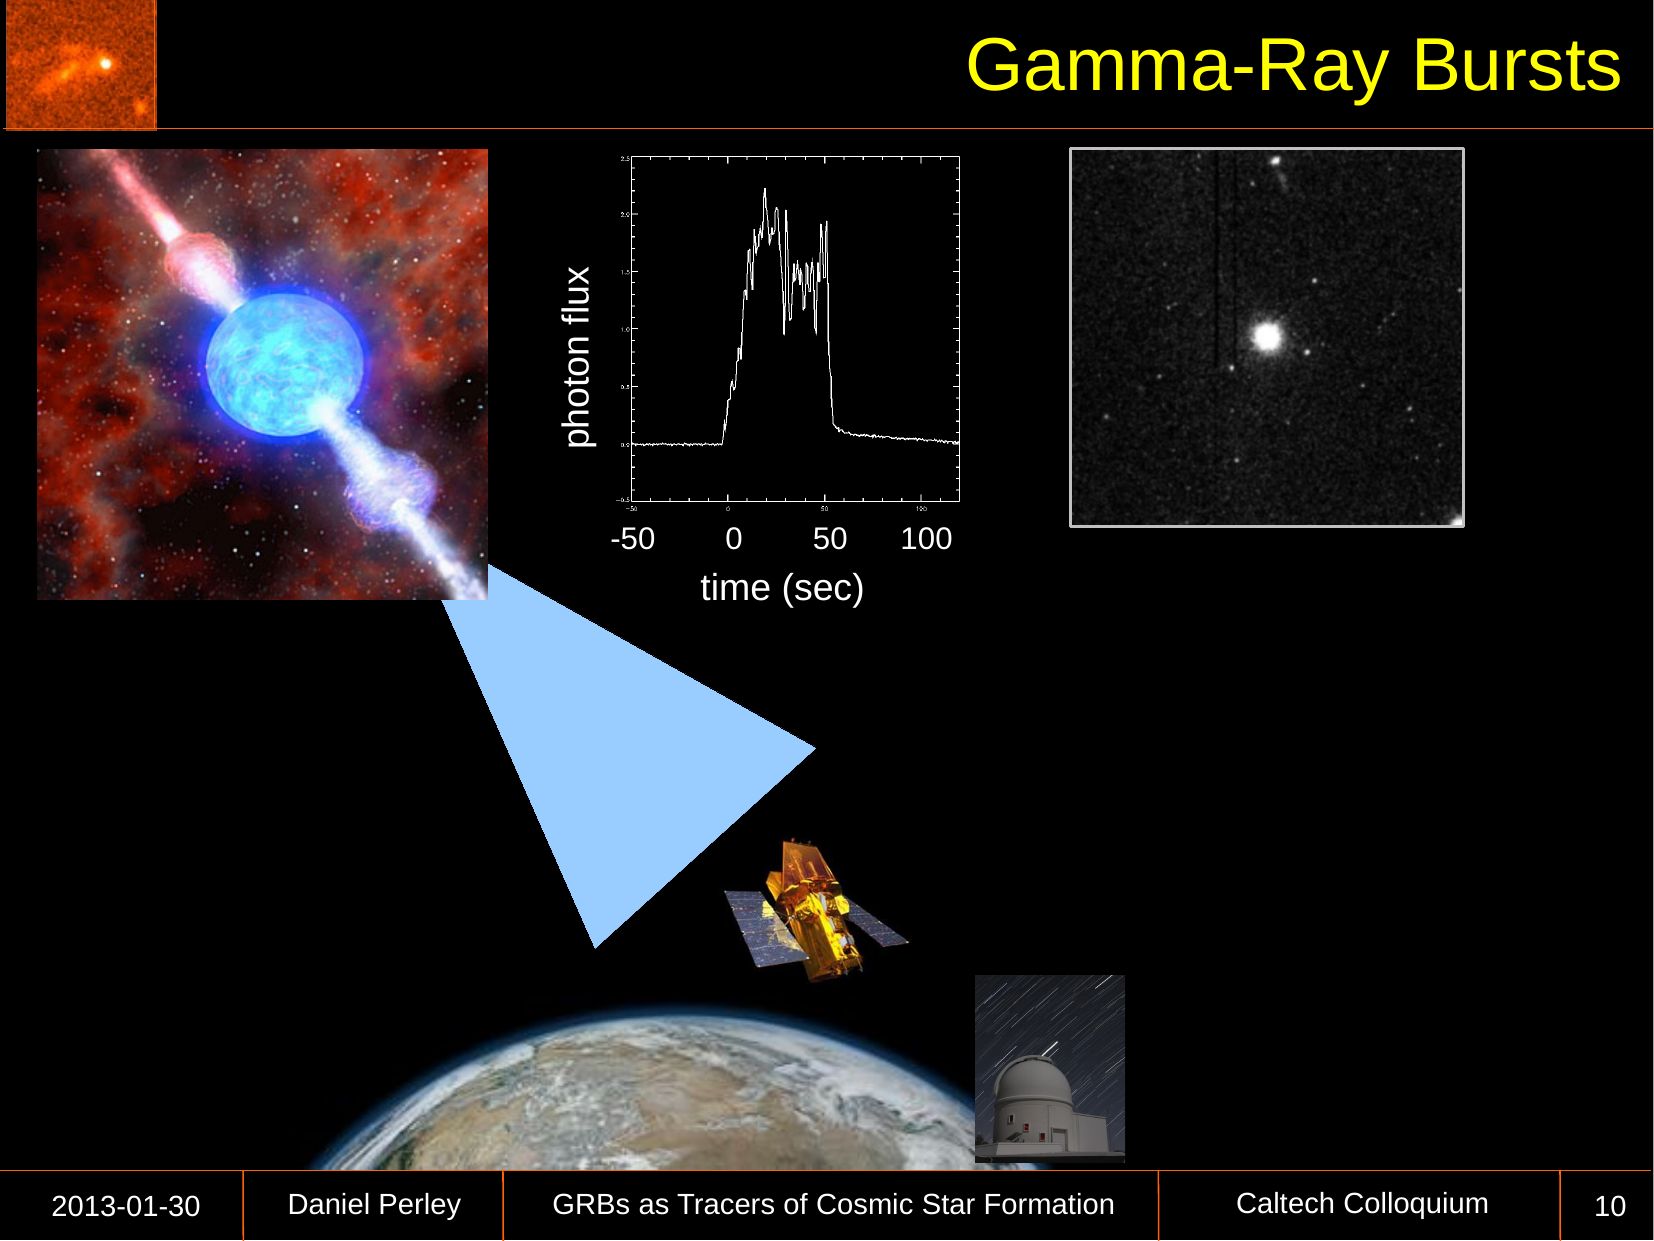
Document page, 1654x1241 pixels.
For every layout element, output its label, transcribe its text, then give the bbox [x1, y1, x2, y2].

picture [37, 149, 488, 601]
title Gamma-Ray Bursts [594, 21, 1624, 108]
text_box time (sec) [613, 560, 952, 616]
picture [7, 0, 154, 128]
picture [613, 152, 964, 514]
picture [258, 824, 1154, 1170]
text_box -50 0 50 100 [595, 512, 1021, 561]
text_box photon flux [547, 189, 605, 528]
picture [1072, 150, 1462, 526]
text_box [441, 562, 818, 950]
